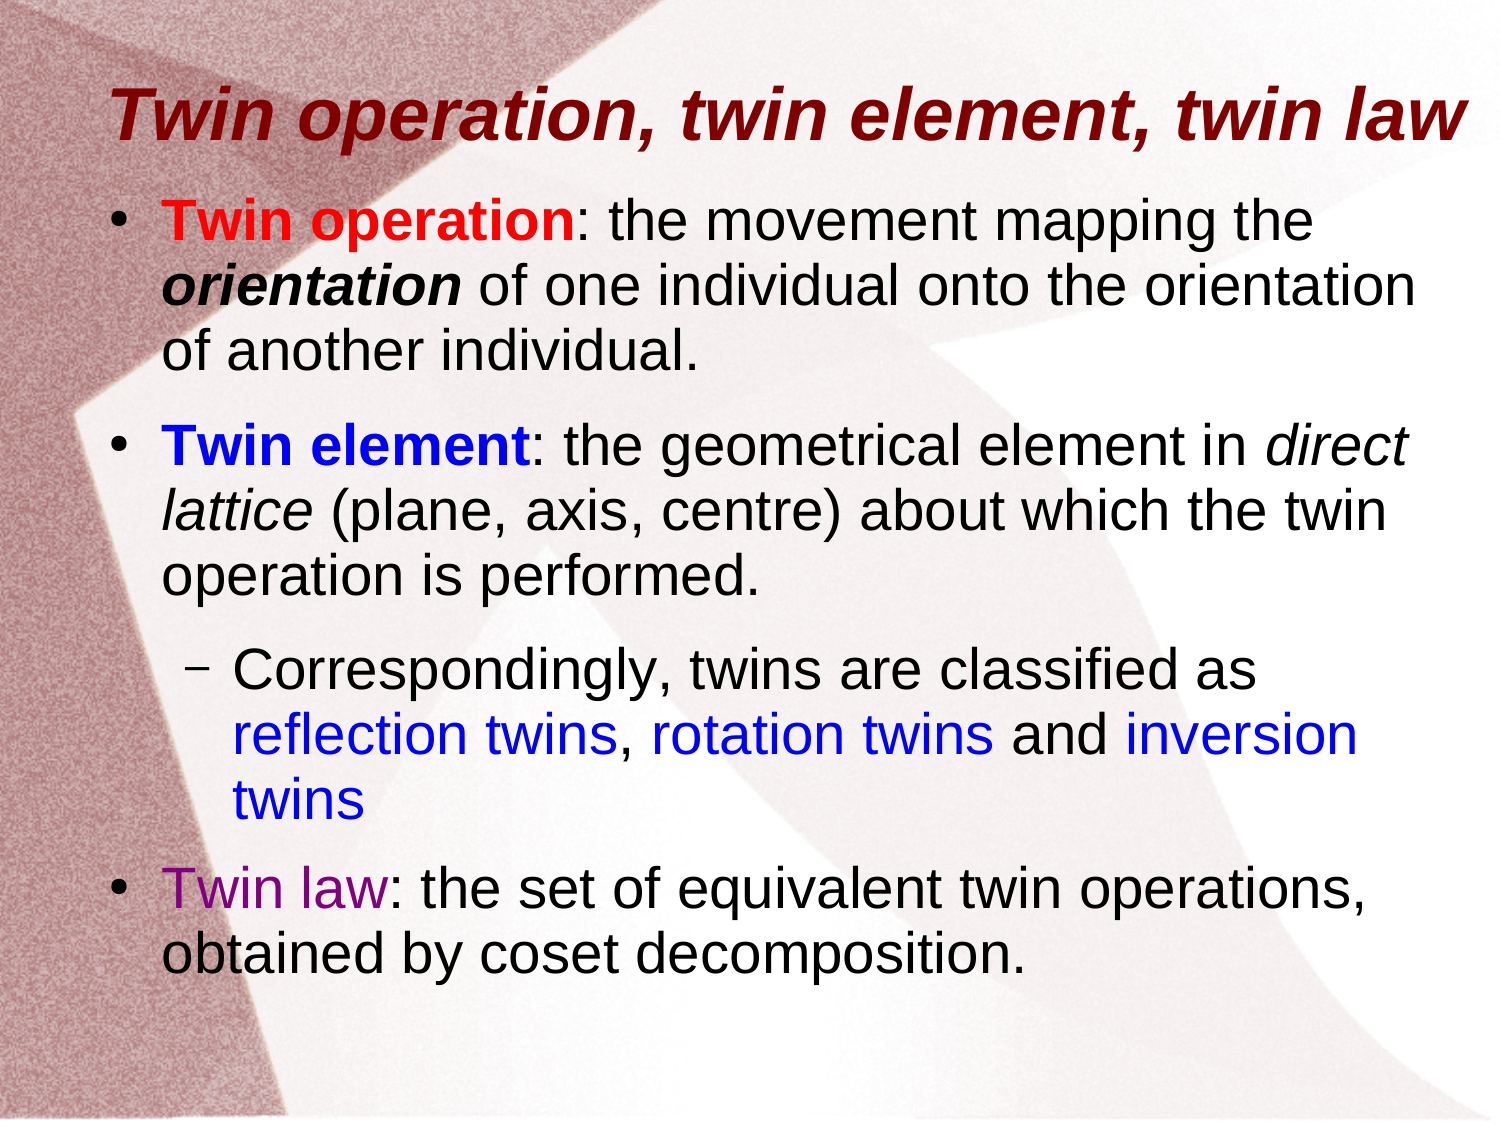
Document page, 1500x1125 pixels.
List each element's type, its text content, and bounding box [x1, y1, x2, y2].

title Twin operation, twin element, twin law [88, 40, 1468, 189]
list Twin operation: the movement mapping the orientation of one individual onto the orientation of another individual. Twin element: the geometrical element in direct lattice (plane, axis, centre) about which the twin operation is performed. Correspondingly, twins are classified as reflection twins, rotation twins and inversion twins Twin law: the set of equivalent twin operations, obtained by coset decomposition. [90, 187, 1468, 989]
picture [0, 0, 1500, 1125]
